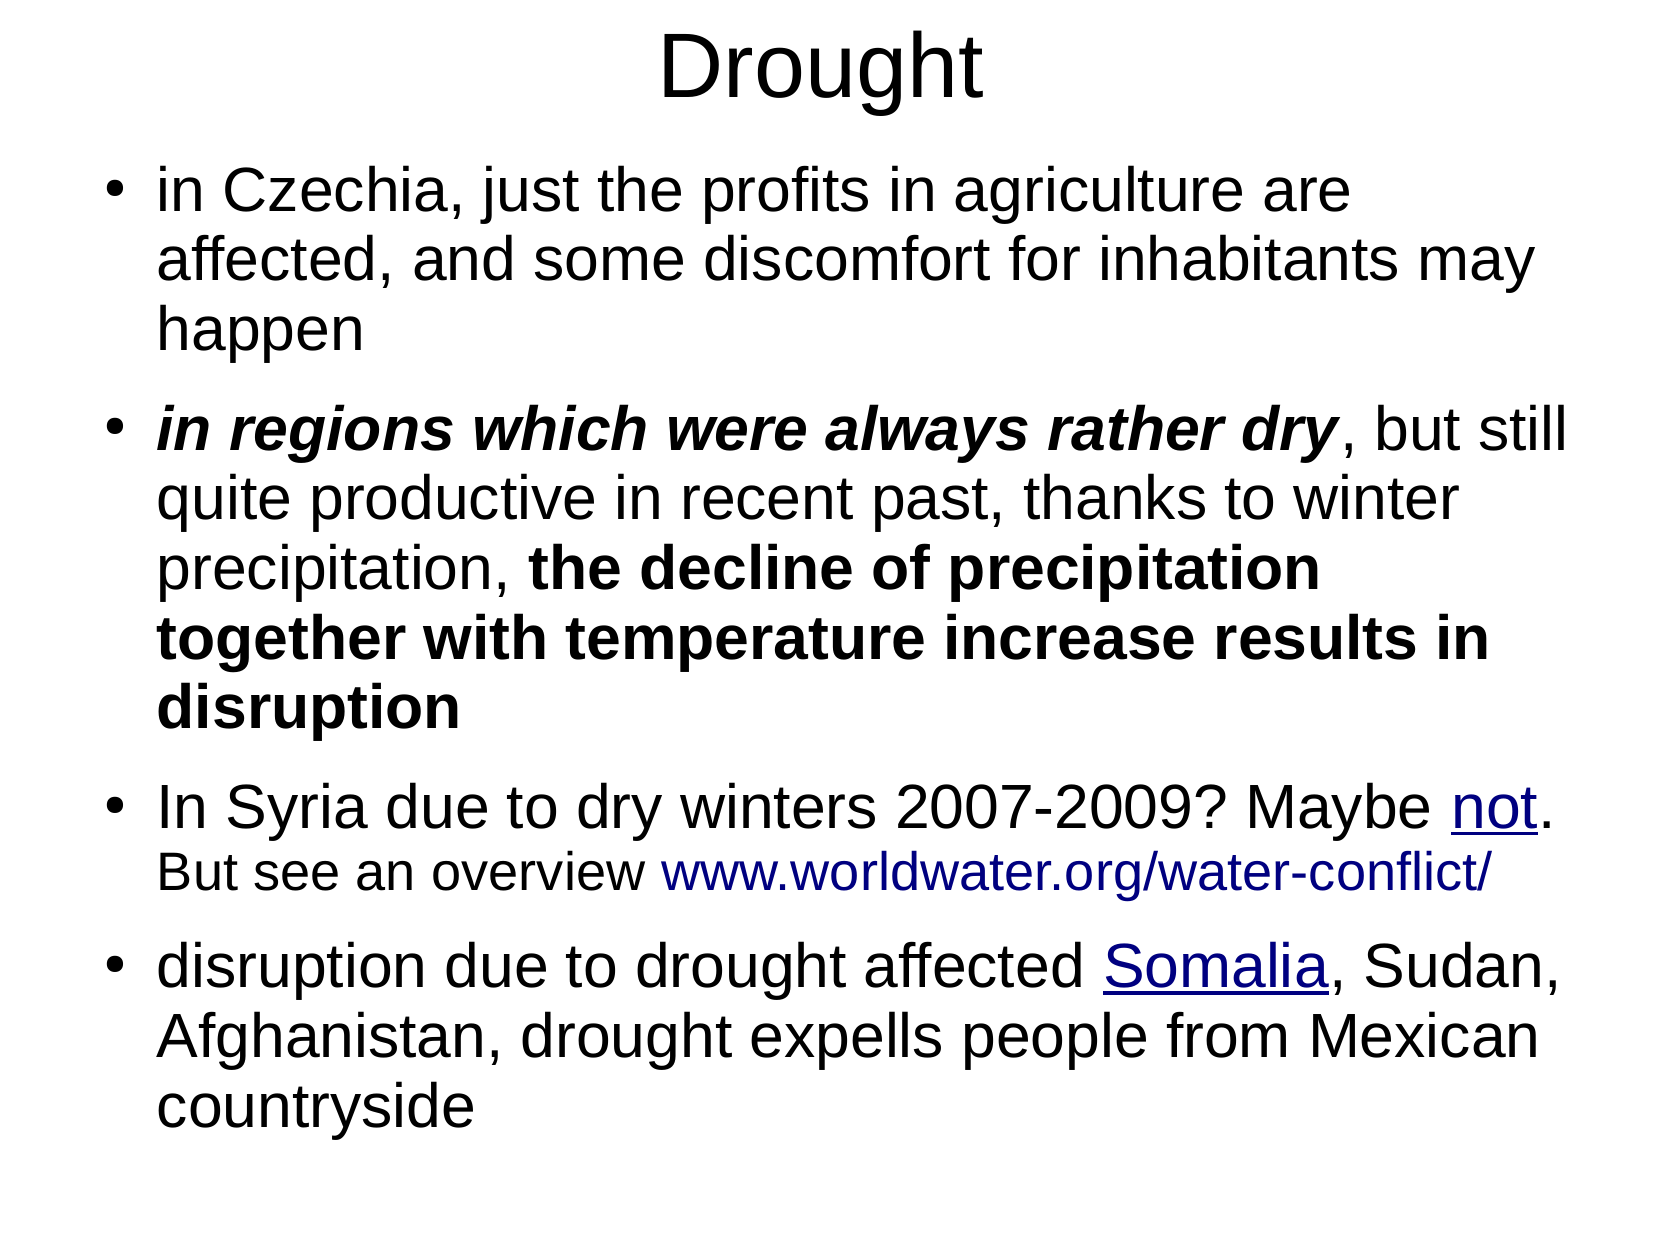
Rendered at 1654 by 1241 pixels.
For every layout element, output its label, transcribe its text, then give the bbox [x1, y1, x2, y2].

list in Czechia, just the profits in agriculture are affected, and some discomfort for inhabitants may happen in regions which were always rather dry, but still quite productive in recent past, thanks to winter precipitation, the decline of precipitation together with temperature increase results in disruption In Syria due to dry winters 2007-2009? Maybe not. But see an overview www.worldwater.org/water-conflict/ disruption due to drought affected Somalia, Sudan, Afghanistan, drought expells people from Mexican countryside [86, 154, 1575, 1216]
title Drought [82, 14, 1560, 118]
